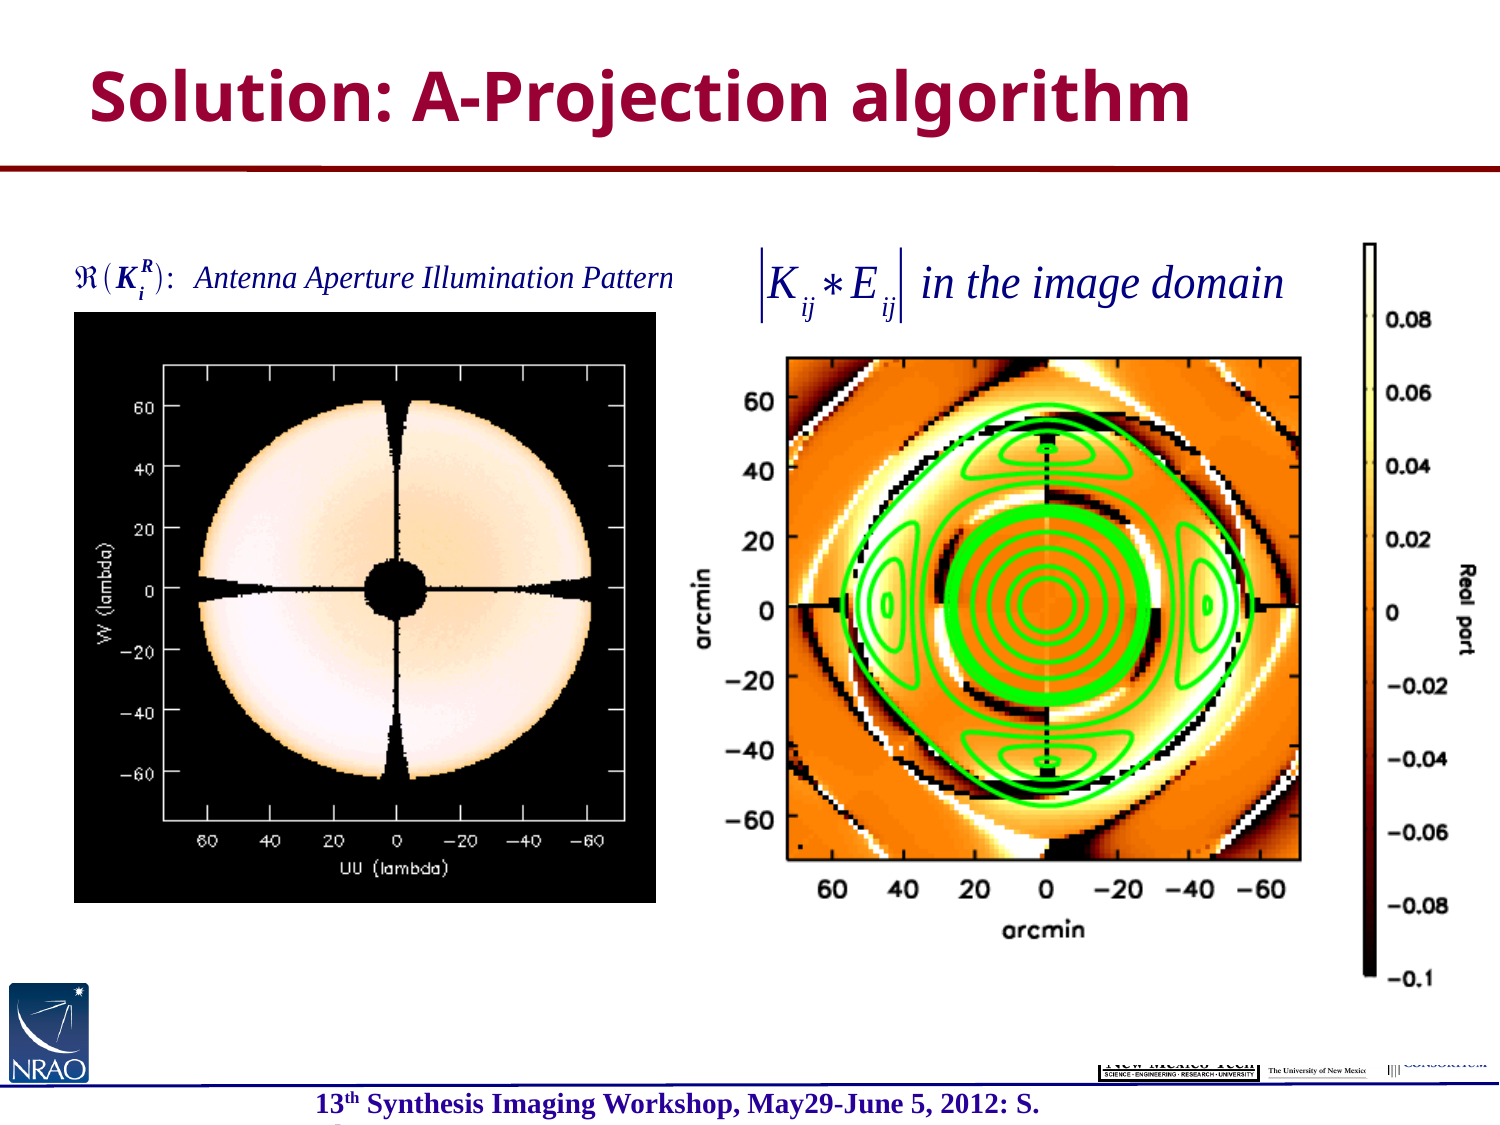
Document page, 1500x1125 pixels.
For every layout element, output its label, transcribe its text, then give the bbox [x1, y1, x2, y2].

picture [0, 0, 1500, 166]
picture [0, 172, 1500, 1125]
chart [742, 245, 1288, 326]
title Solution: A-Projection algorithm [75, 33, 1426, 157]
chart [65, 249, 672, 308]
